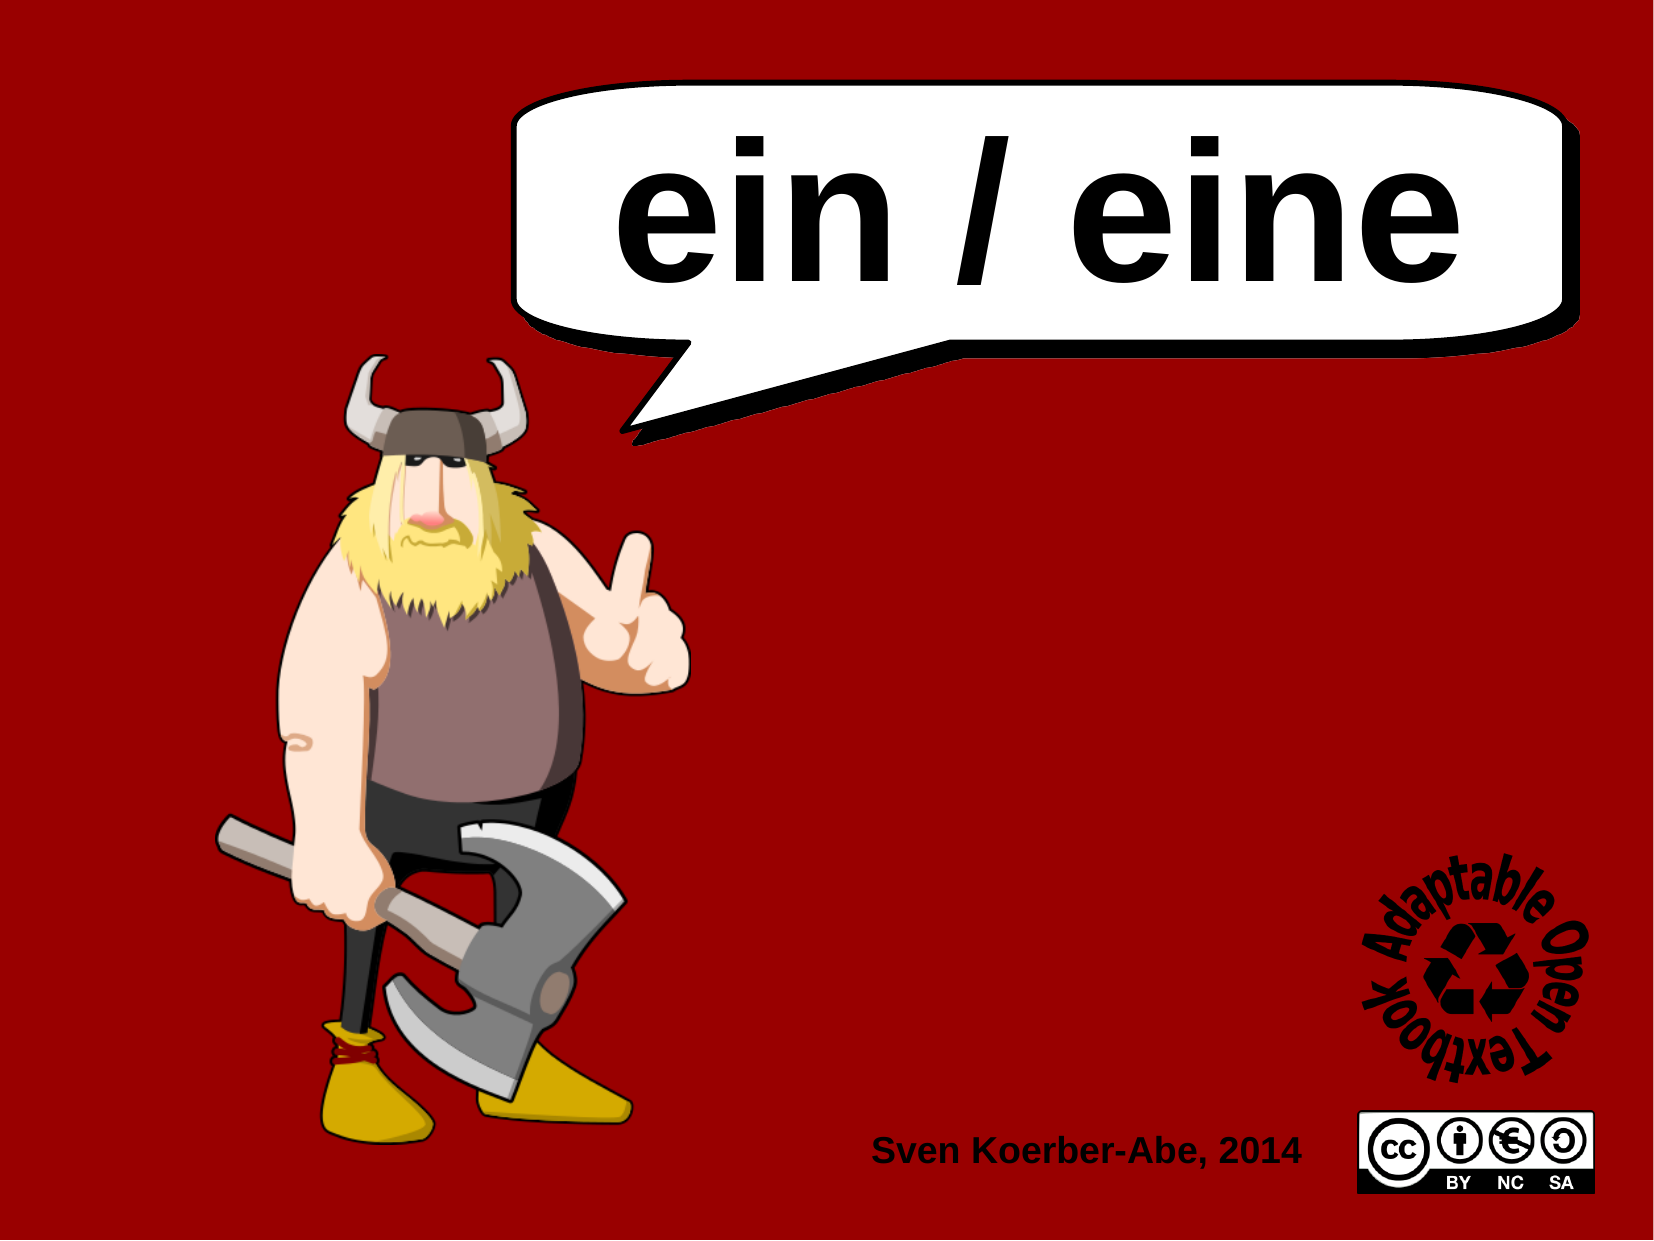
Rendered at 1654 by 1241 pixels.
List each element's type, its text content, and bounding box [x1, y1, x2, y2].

text_box Sven Koerber-Abe, 2014 [832, 1122, 1341, 1179]
text_box ein / eine [513, 82, 1566, 431]
picture [1357, 850, 1595, 1088]
picture [1357, 1110, 1595, 1194]
picture [215, 354, 691, 1145]
